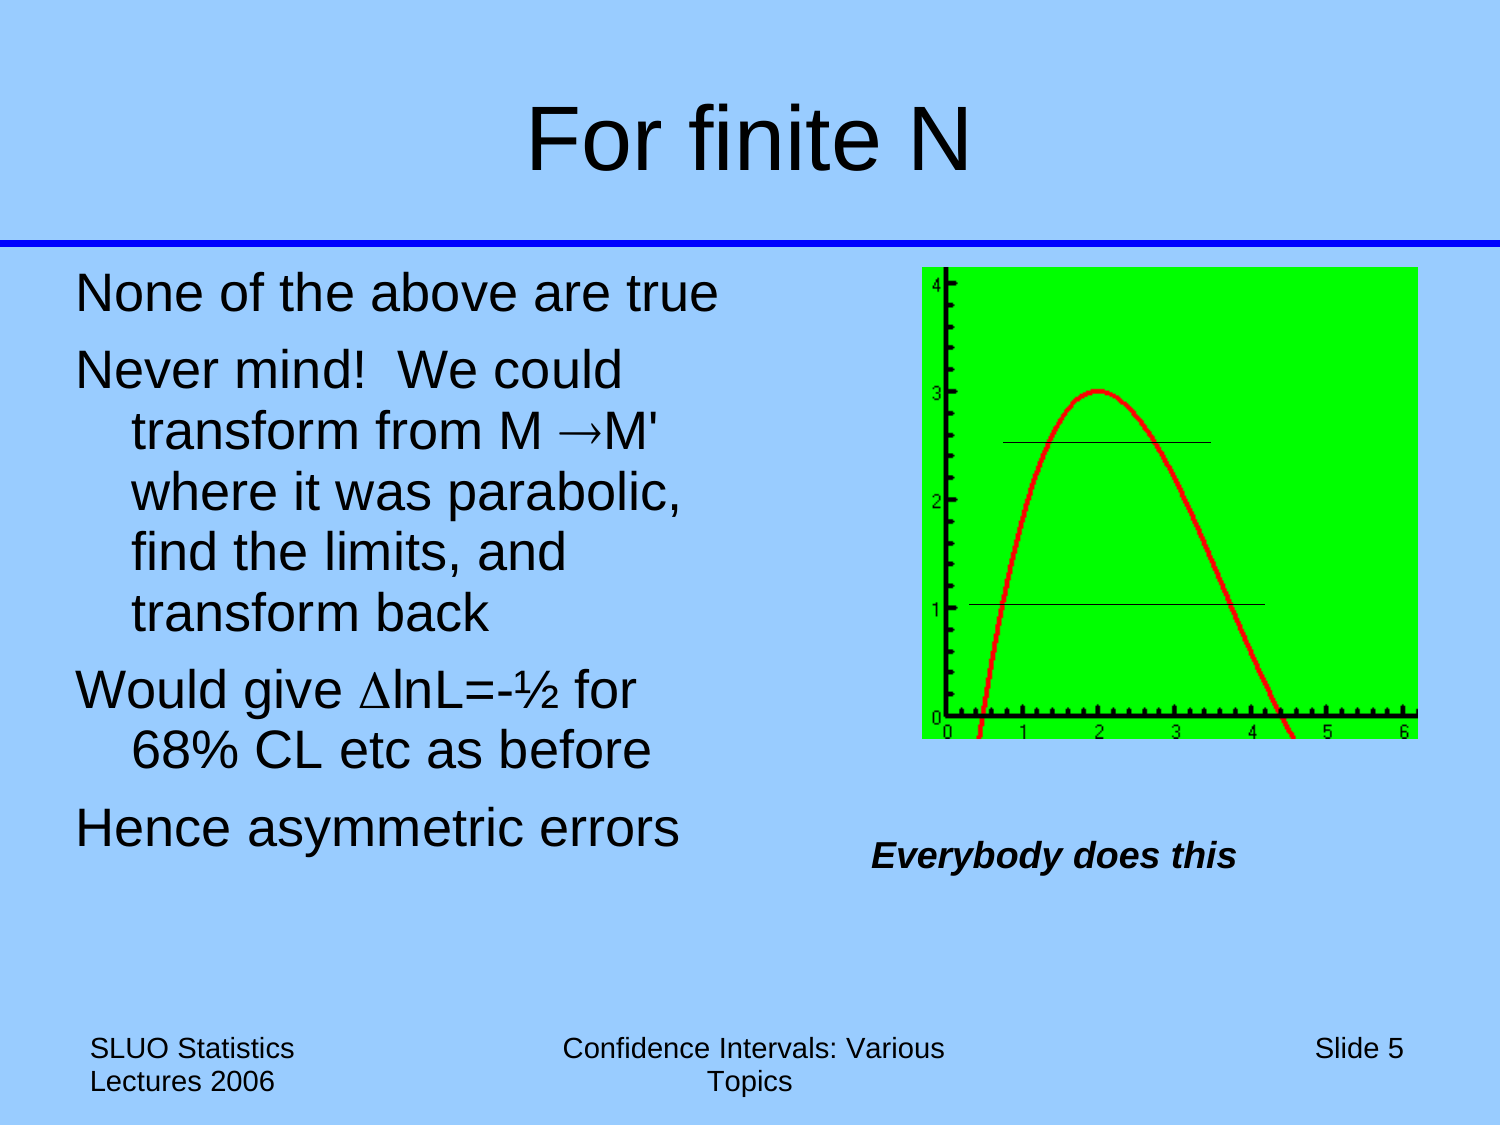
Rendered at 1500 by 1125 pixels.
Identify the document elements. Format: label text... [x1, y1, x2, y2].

list None of the above are true Never mind! We could transform from M M' where it was parabolic, find the limits, and transform back Would give lnL=-½ for 68% CL etc as before Hence asymmetric errors [75, 262, 734, 1006]
title For finite N [75, 45, 1426, 233]
text_box Everybody does this [856, 826, 1359, 885]
picture [922, 267, 1418, 739]
